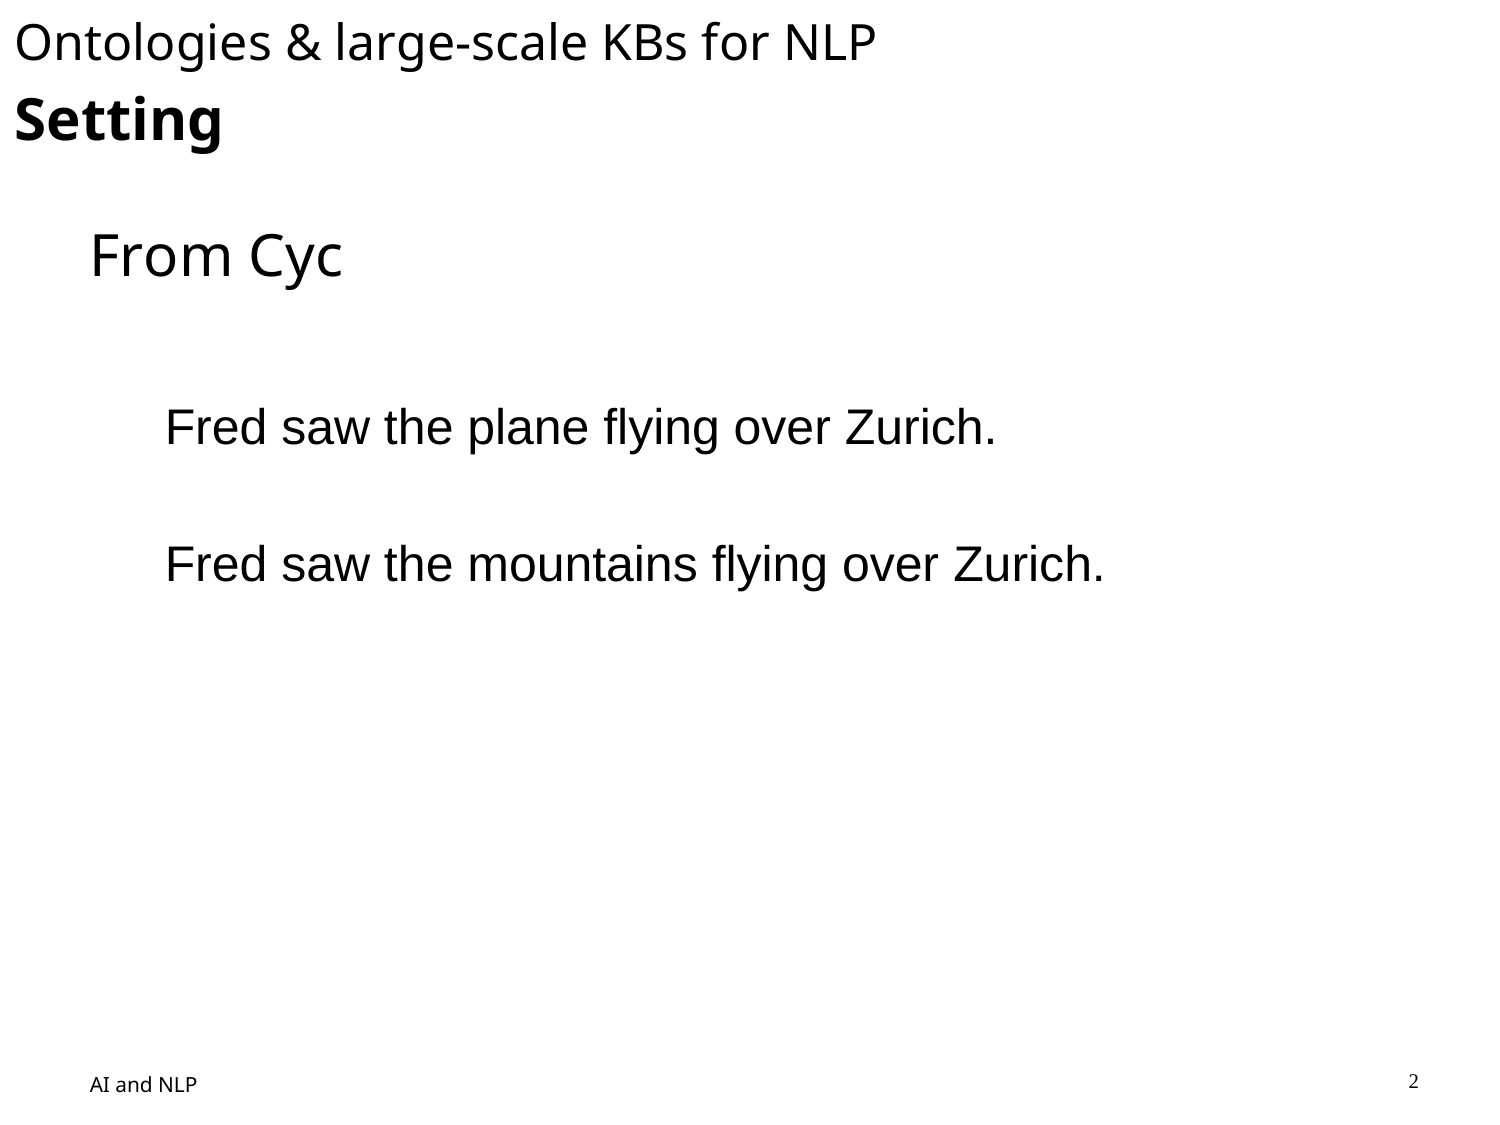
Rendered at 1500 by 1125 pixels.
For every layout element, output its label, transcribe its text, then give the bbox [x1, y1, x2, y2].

list From Cyc Fred saw the plane flying over Zurich. Fred saw the mountains flying over Zurich. [75, 112, 1438, 1001]
title Ontologies & large-scale KBs for NLP Setting [0, 0, 1500, 157]
